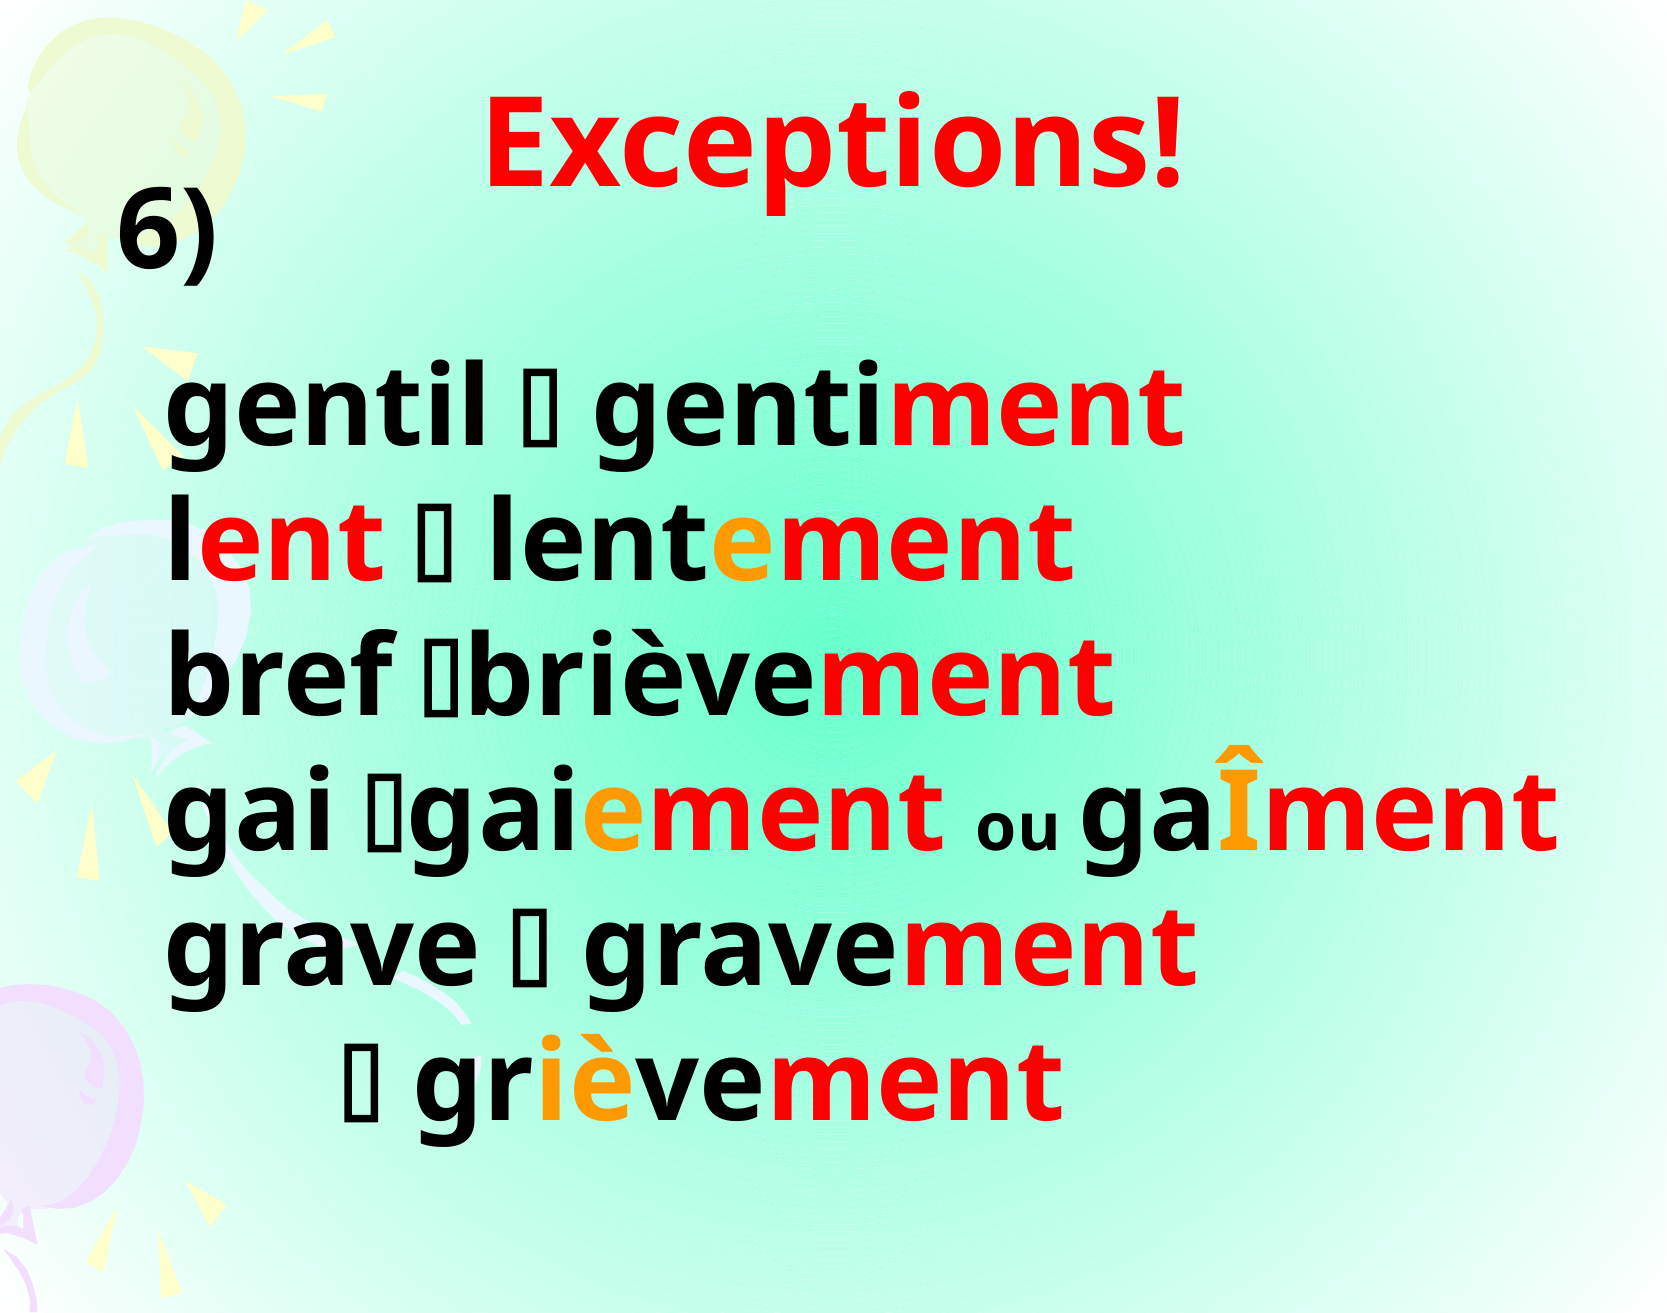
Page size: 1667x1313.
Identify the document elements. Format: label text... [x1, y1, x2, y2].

text_box gentil  gentiment lent  lentement bref brièvement gai gaiement ou gaÎment grave  gravement  grièvement [148, 325, 1667, 1150]
text_box 6) [101, 148, 234, 299]
text_box Exceptions! [0, 53, 1667, 220]
